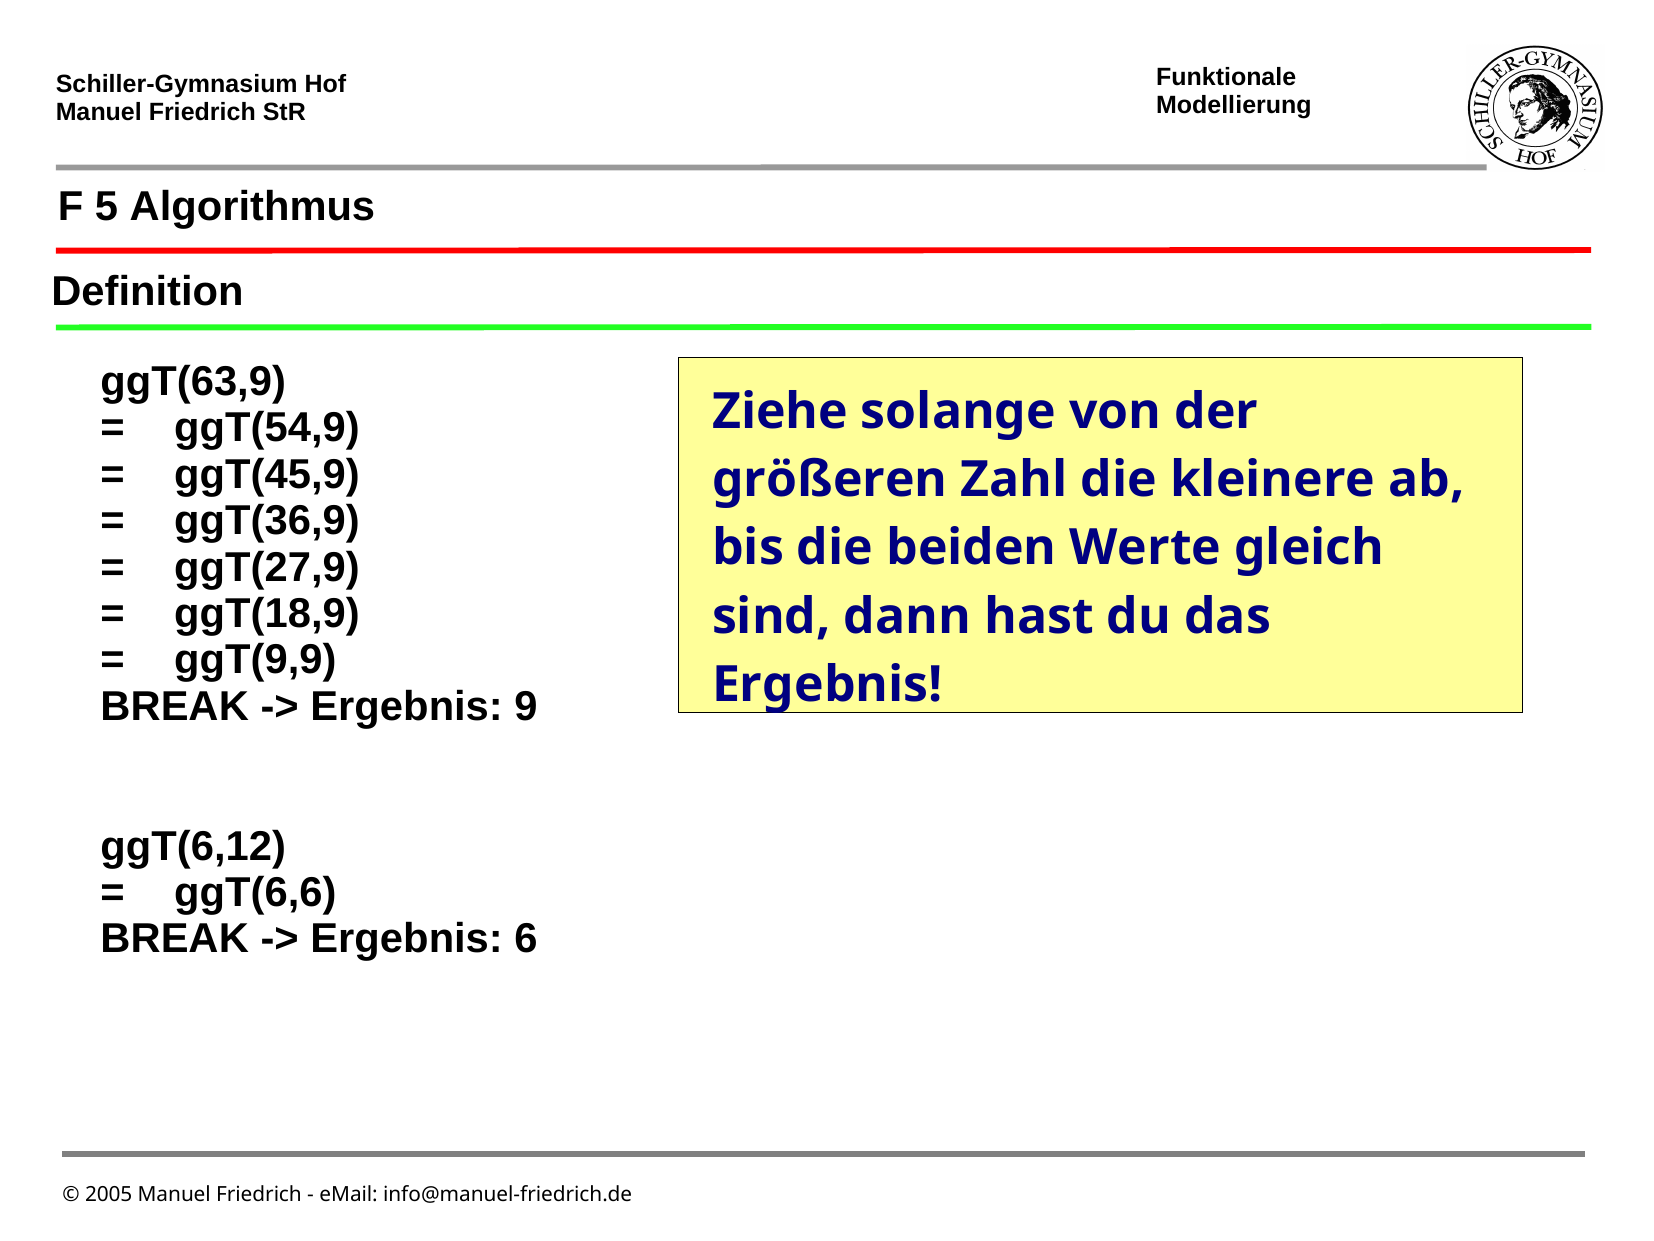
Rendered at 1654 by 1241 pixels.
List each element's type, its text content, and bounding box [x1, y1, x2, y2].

text_box [936, 357, 1523, 713]
text_box © 2005 Manuel Friedrich - eMail: info@manuel-friedrich.de [62, 1178, 1550, 1204]
text_box Ziehe solange von der größeren Zahl die kleinere ab, bis die beiden Werte gleich sind, dann hast du das Ergebnis! [712, 375, 1480, 680]
text_box Funktionale Modellierung [1156, 62, 1425, 123]
text_box Schiller-Gymnasium Hof Manuel Friedrich StR [55, 69, 396, 129]
text_box F 5 Algorithmus [57, 183, 1284, 234]
picture [1466, 44, 1605, 172]
text_box ggT(63,9) = ggT(54,9) = ggT(45,9) = ggT(36,9) = ggT(27,9) = ggT(18,9) = ggT(9,9) BREAK -> Ergebnis: 9 ggT(6,12) = ggT(6,6) BREAK -> Ergebnis: 6 [100, 357, 936, 1014]
text_box Definition [51, 268, 1563, 319]
